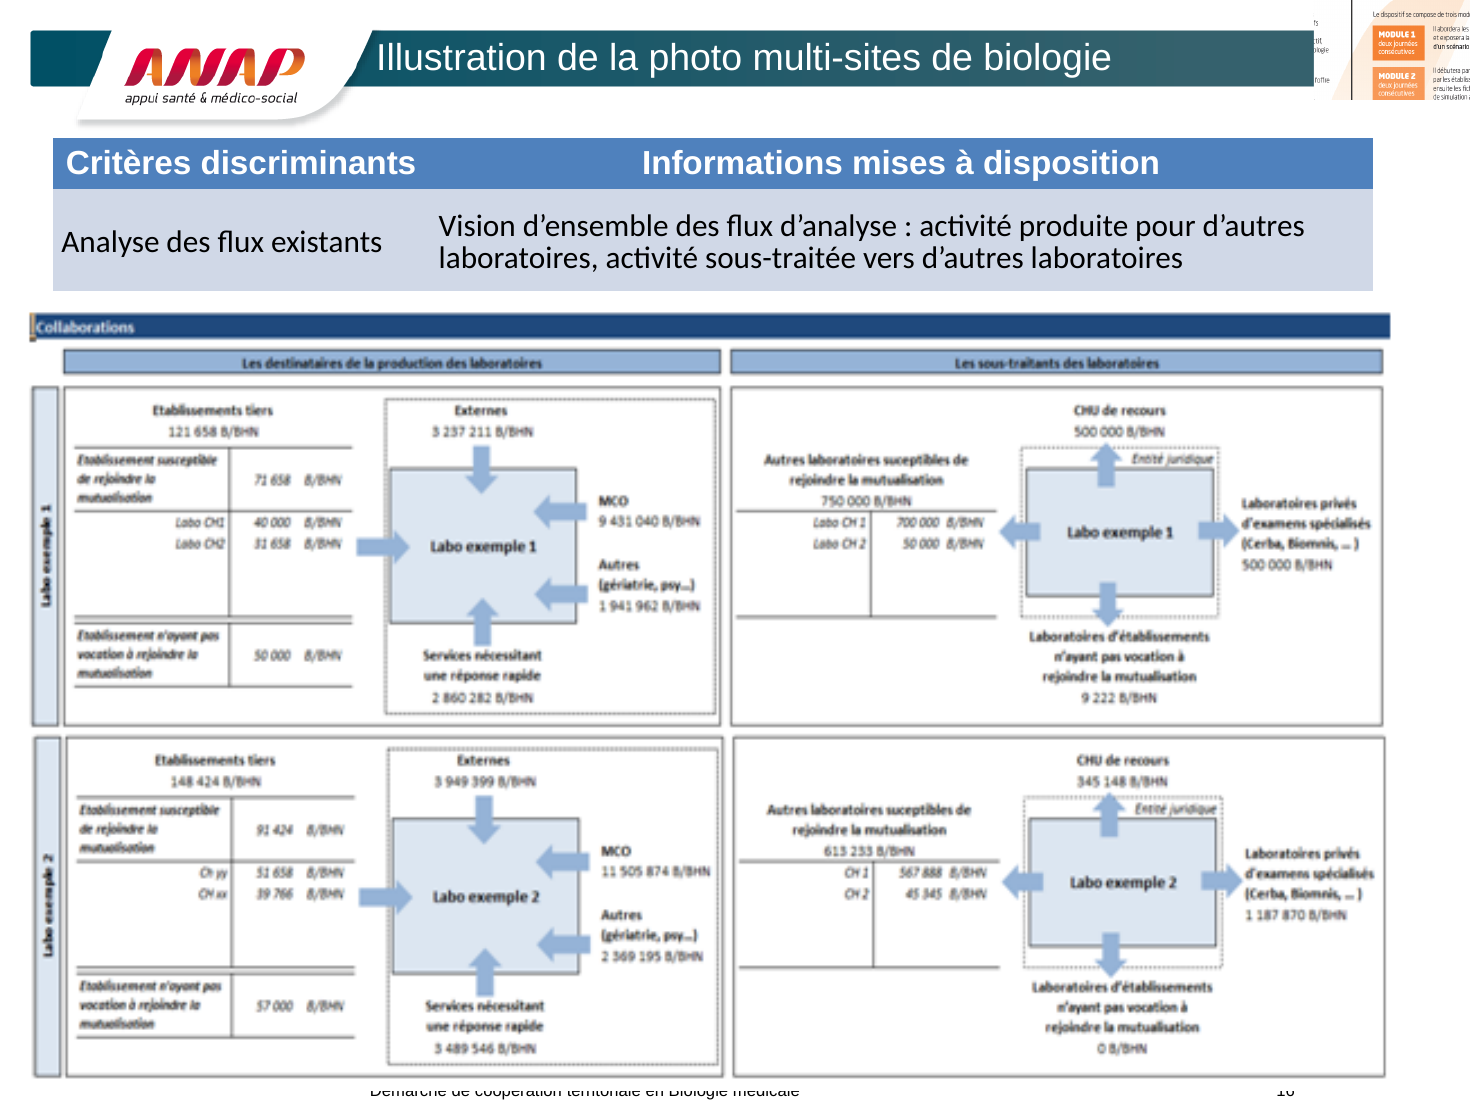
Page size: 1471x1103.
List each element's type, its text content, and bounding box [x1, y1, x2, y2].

table_cell Analyse des flux existants [53, 189, 430, 291]
table_header Critères discriminants [53, 138, 430, 189]
title Illustration de la photo multi-sites de biologie [376, 32, 1313, 89]
picture [1, 0, 1471, 155]
table_header Informations mises à disposition [430, 138, 1373, 189]
table_cell Vision d’ensemble des flux d’analyse : activité produite pour d’autres laboratoires, activité sous-traitée vers d’autres laboratoires [430, 189, 1373, 291]
slide_number <numéro> [1261, 1072, 1434, 1102]
picture [14, 291, 1421, 1091]
footer Démarche de coopération territoriale en Biologie médicale [355, 1091, 1238, 1102]
